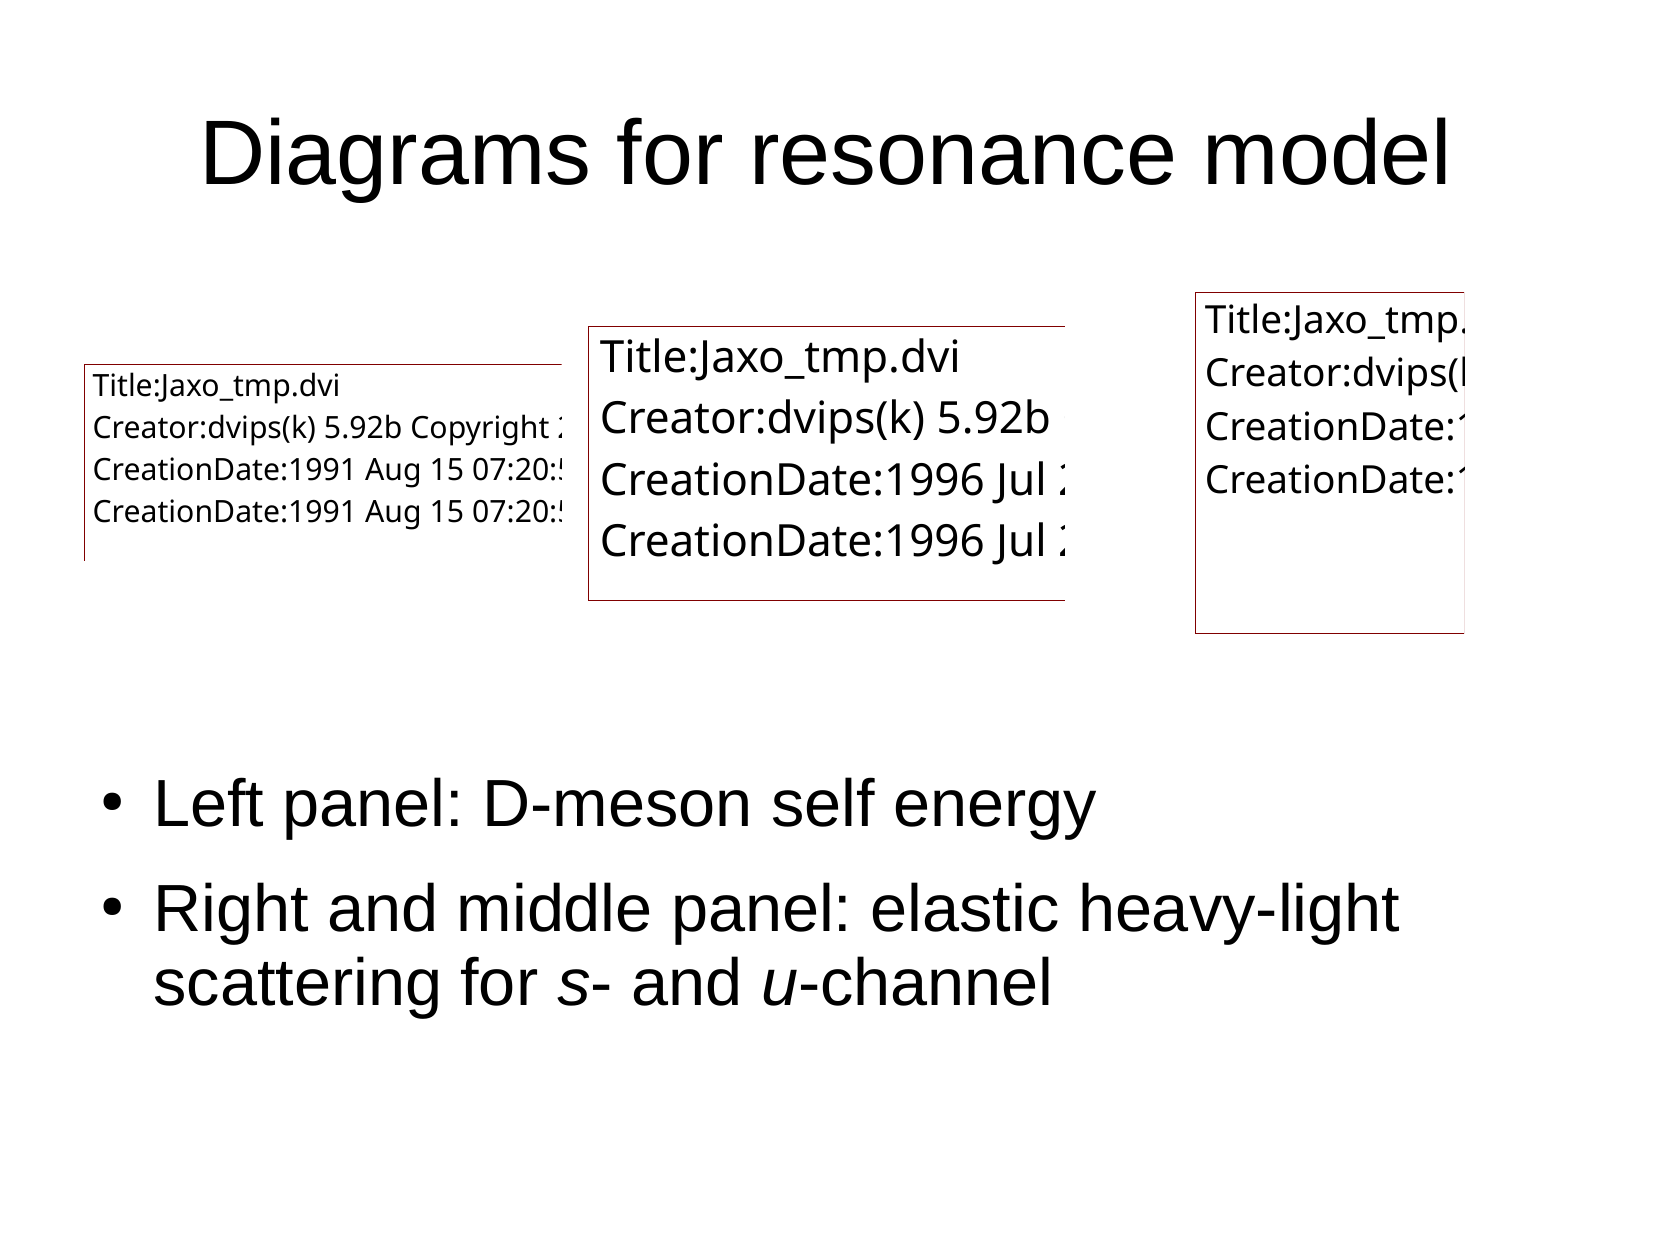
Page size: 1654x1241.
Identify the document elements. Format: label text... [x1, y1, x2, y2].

picture [82, 362, 562, 561]
list Left panel: D-meson self energy Right and middle panel: elastic heavy-light scattering for s- and u-channel [82, 766, 1583, 1110]
picture [1192, 290, 1465, 634]
title Diagrams for resonance model [82, 49, 1571, 257]
picture [585, 322, 1065, 601]
